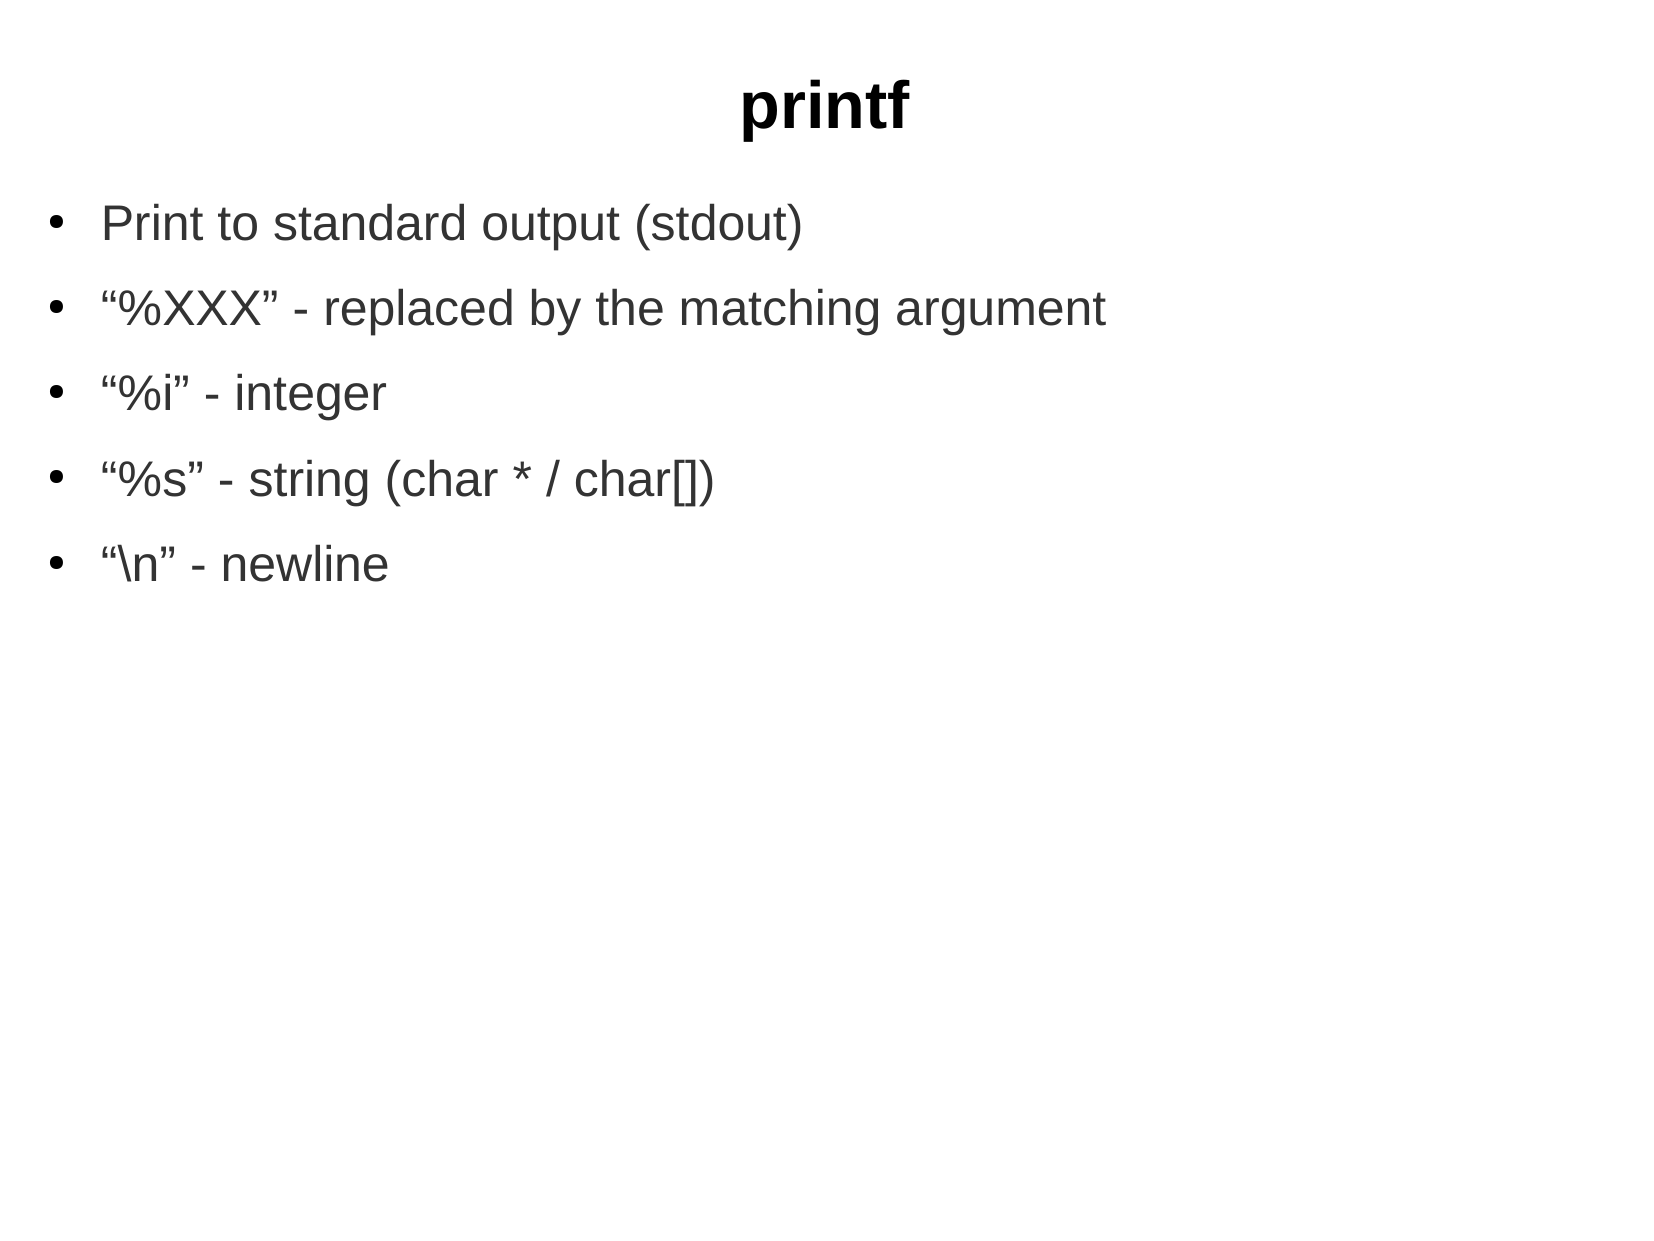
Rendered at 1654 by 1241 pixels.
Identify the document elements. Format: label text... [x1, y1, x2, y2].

title printf [30, 30, 1621, 181]
list Print to standard output (stdout) “%XXX” - replaced by the matching argument “%i” - integer “%s” - string (char * / char[]) “\n” - newline [30, 195, 1621, 1216]
